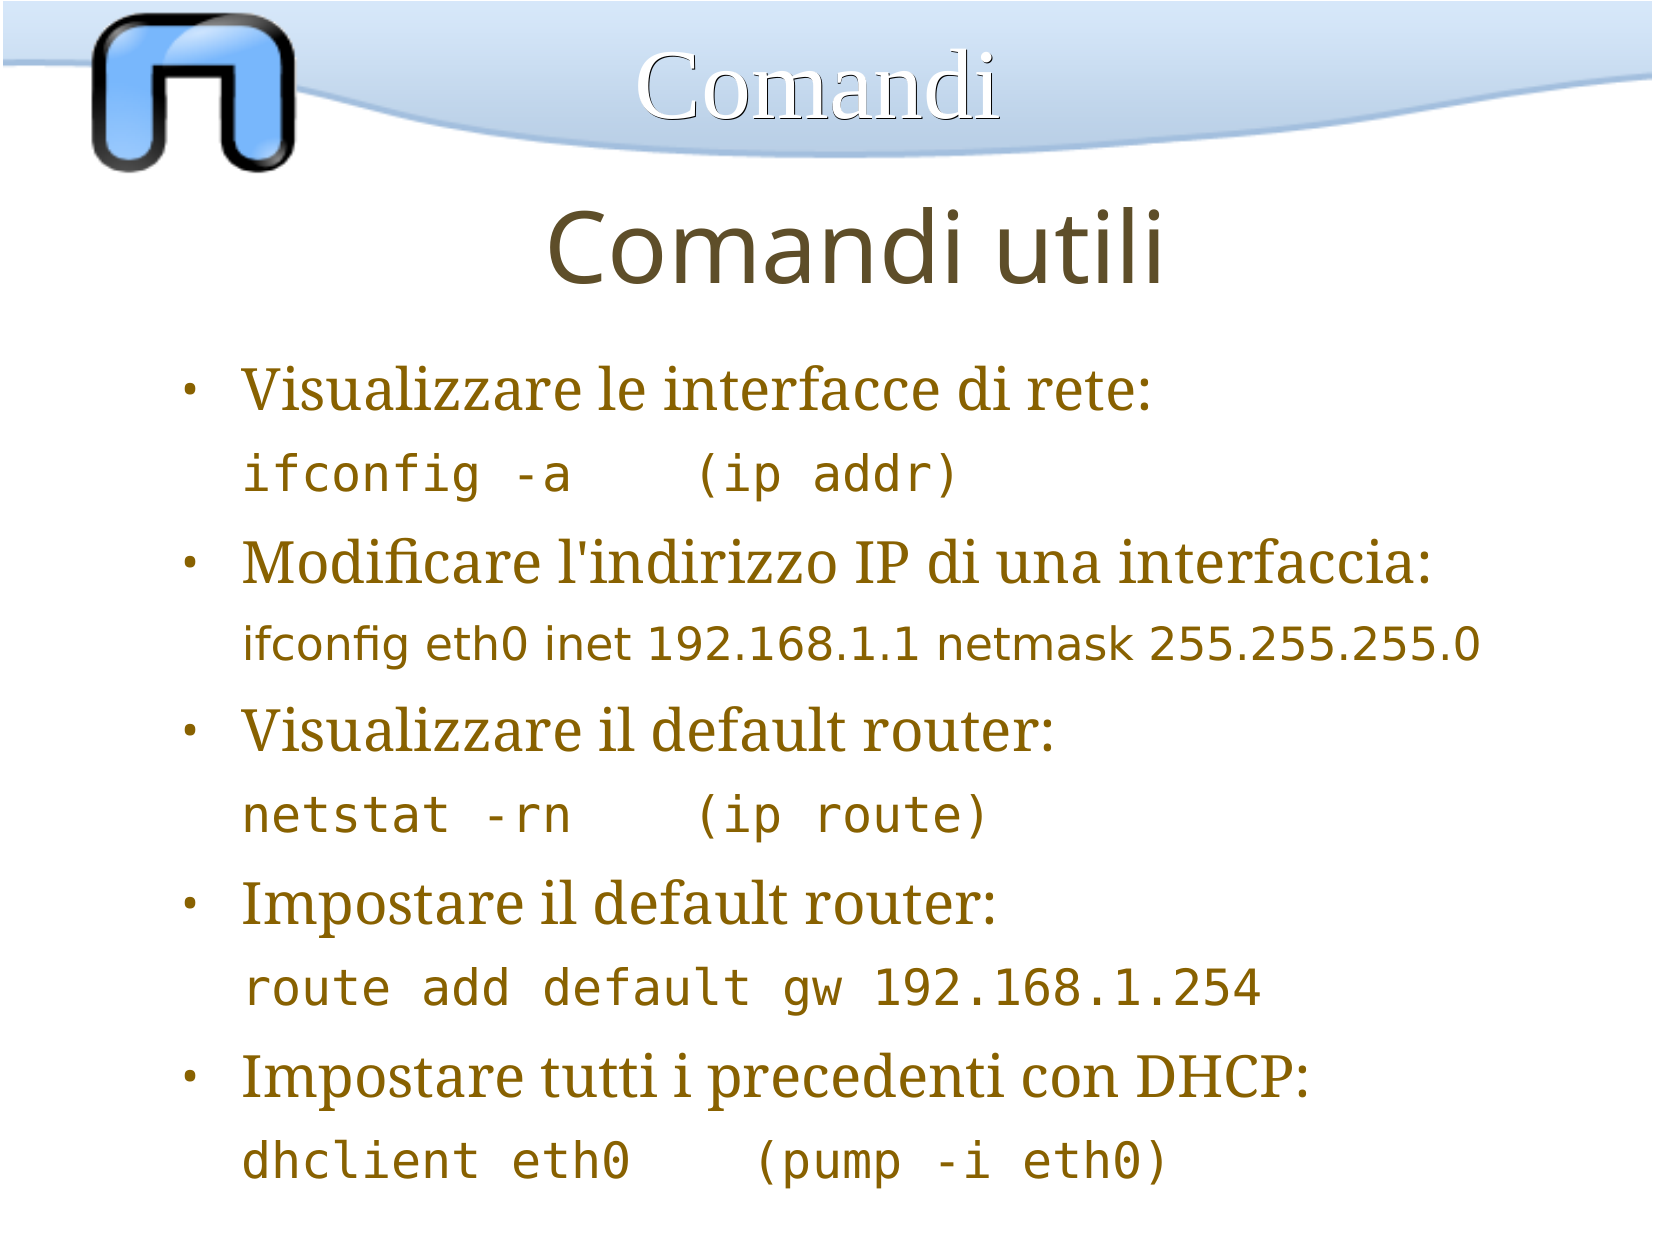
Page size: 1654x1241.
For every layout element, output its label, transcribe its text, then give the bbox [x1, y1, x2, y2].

list Visualizzare le interfacce di rete: ifconfig -a (ip addr) Modificare l'indirizzo IP di una interfaccia: ifconfig eth0 inet 192.168.1.1 netmask 255.255.255.0 Visualizzare il default router: netstat -rn (ip route) Impostare il default router: route add default gw 192.168.1.254 Impostare tutti i precedenti con DHCP: dhclient eth0 (pump -i eth0) [147, 408, 1565, 1241]
picture [0, 0, 1654, 1241]
title Comandi utili [147, 82, 1565, 408]
text_box Comandi [573, 29, 1063, 82]
